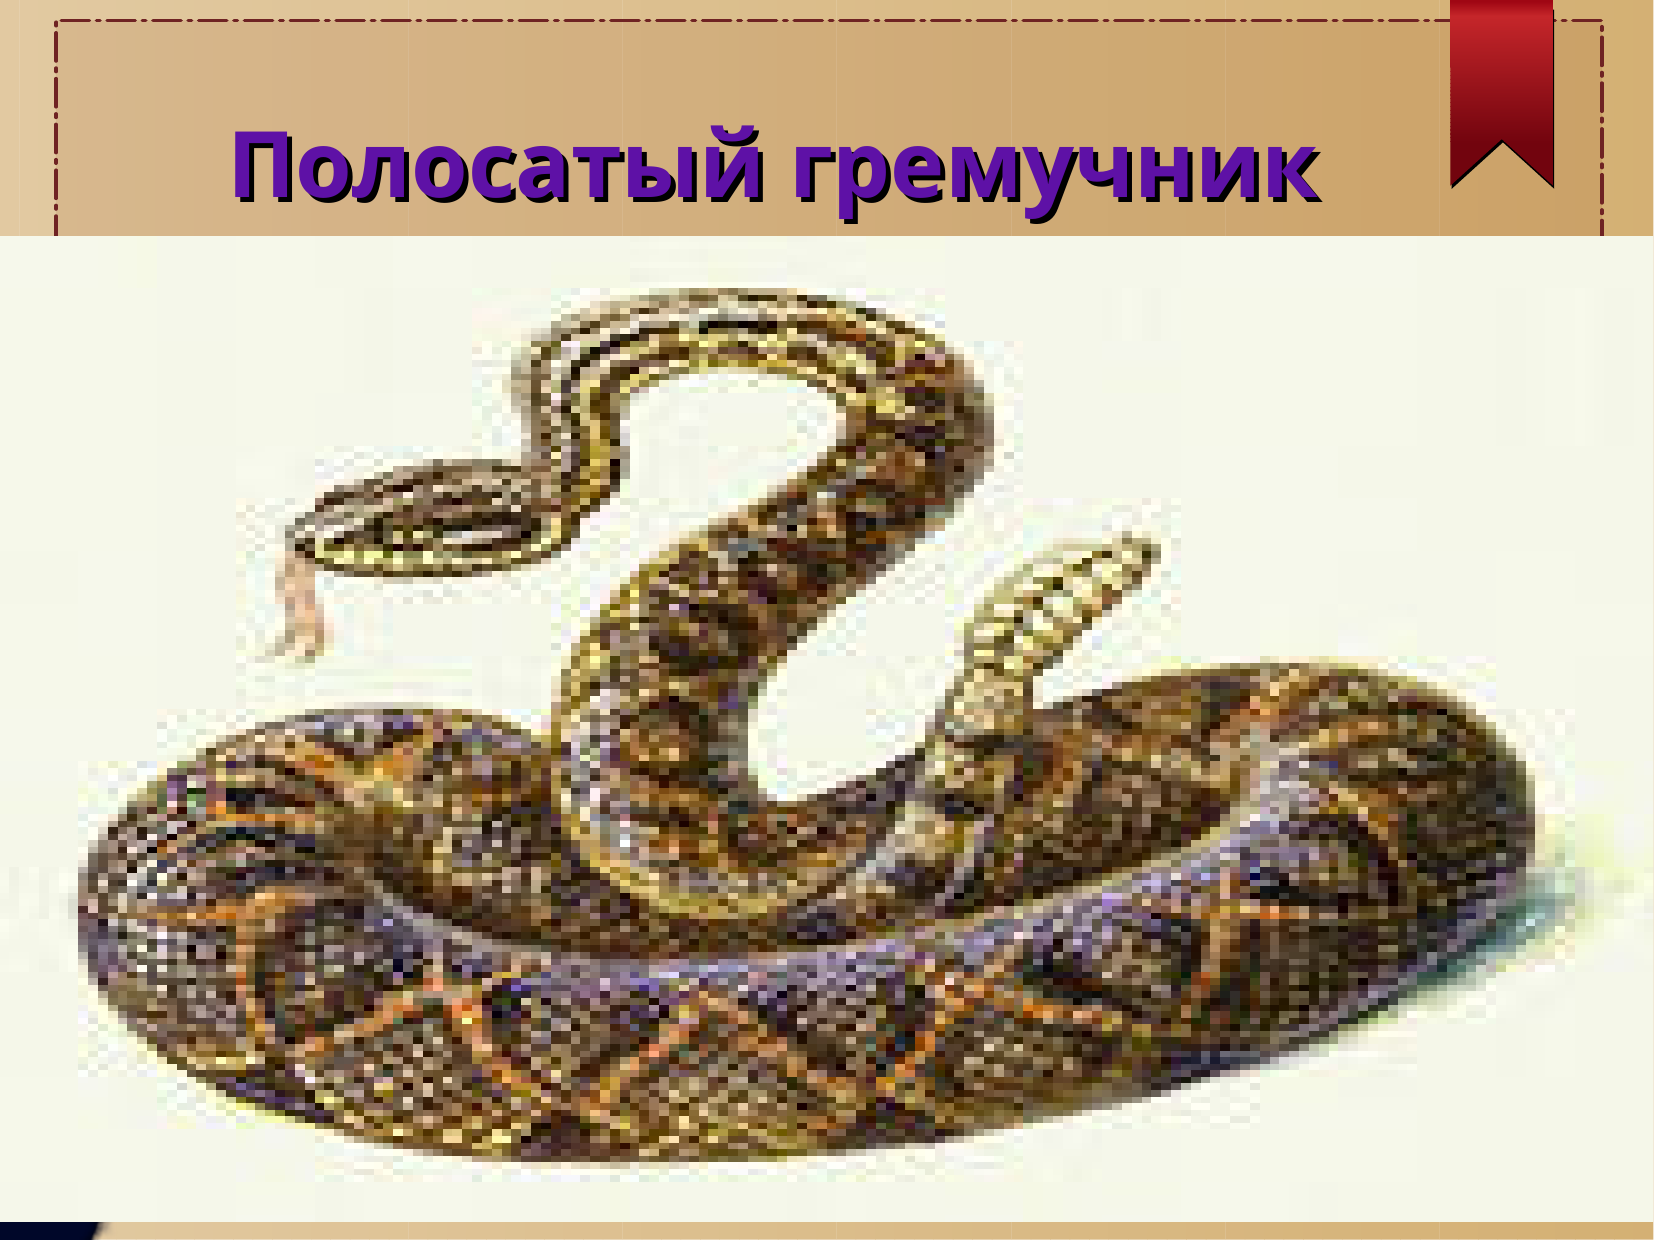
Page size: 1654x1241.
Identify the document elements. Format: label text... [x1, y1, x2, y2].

title Полосатый гремучник [88, 58, 1459, 236]
picture [0, 236, 1654, 1222]
